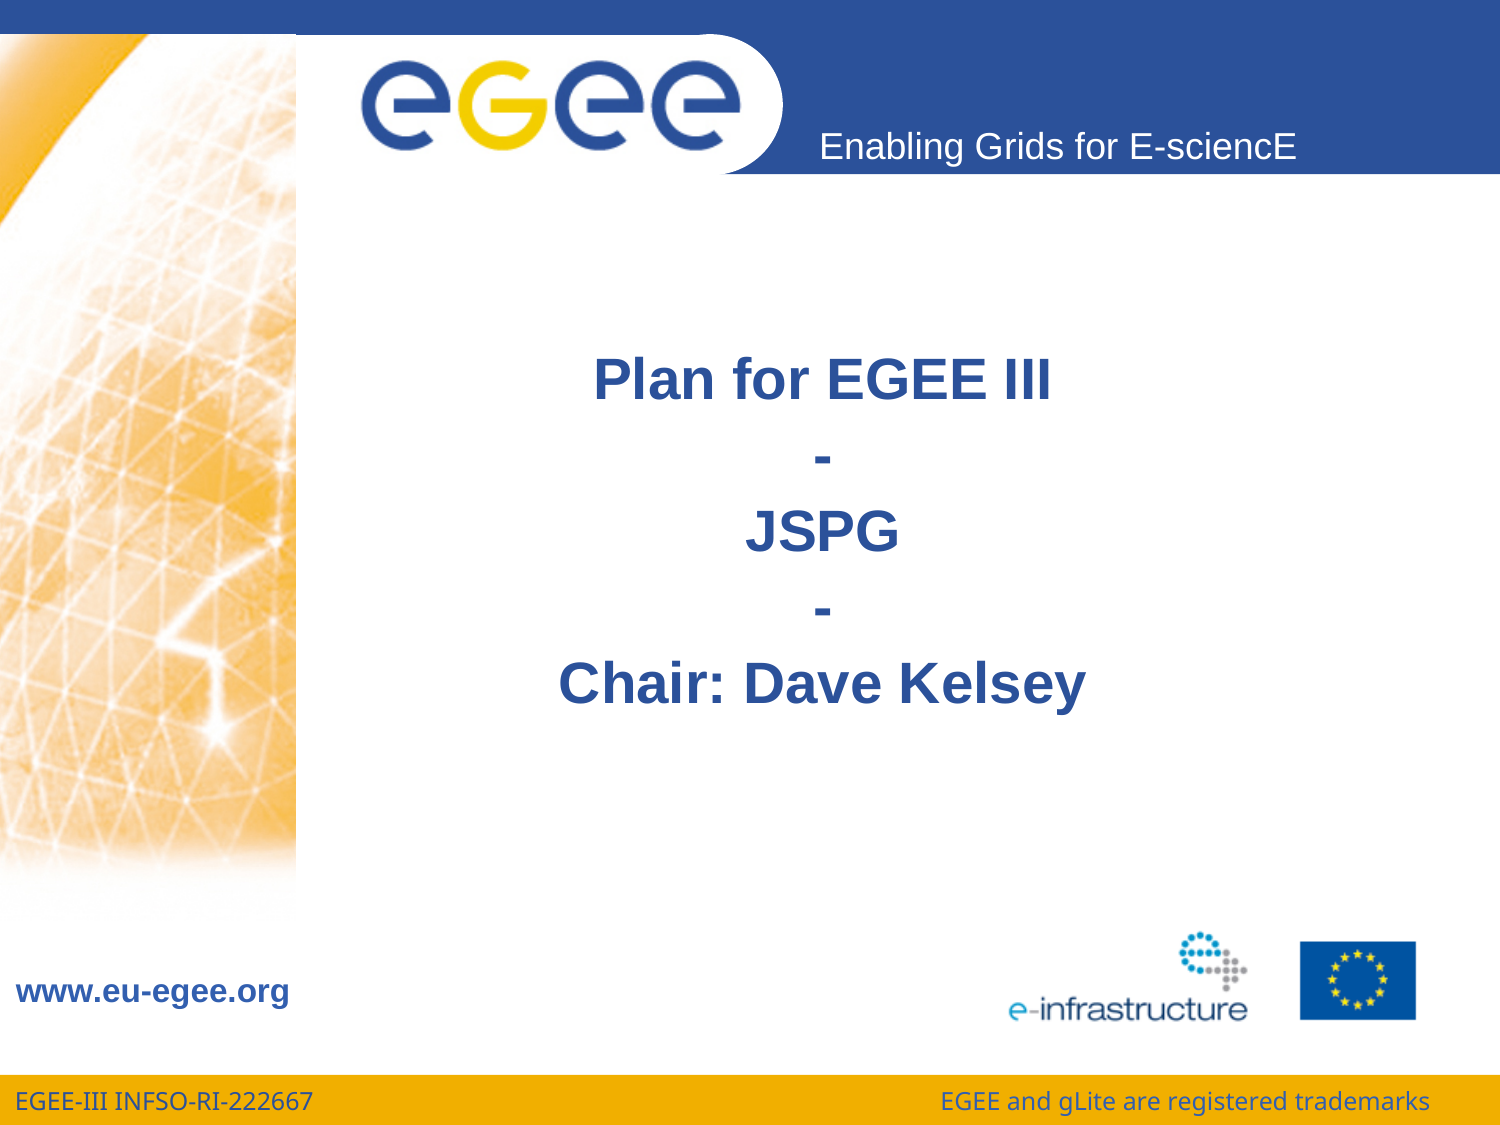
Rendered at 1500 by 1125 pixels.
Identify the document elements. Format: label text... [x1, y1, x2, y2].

picture [1291, 934, 1424, 1028]
text_box [0, 1063, 1500, 1124]
picture [0, 34, 296, 921]
title Plan for EGEE III - JSPG - Chair: Dave Kelsey [146, 327, 1500, 771]
picture [1003, 925, 1254, 1028]
picture [355, 56, 748, 154]
